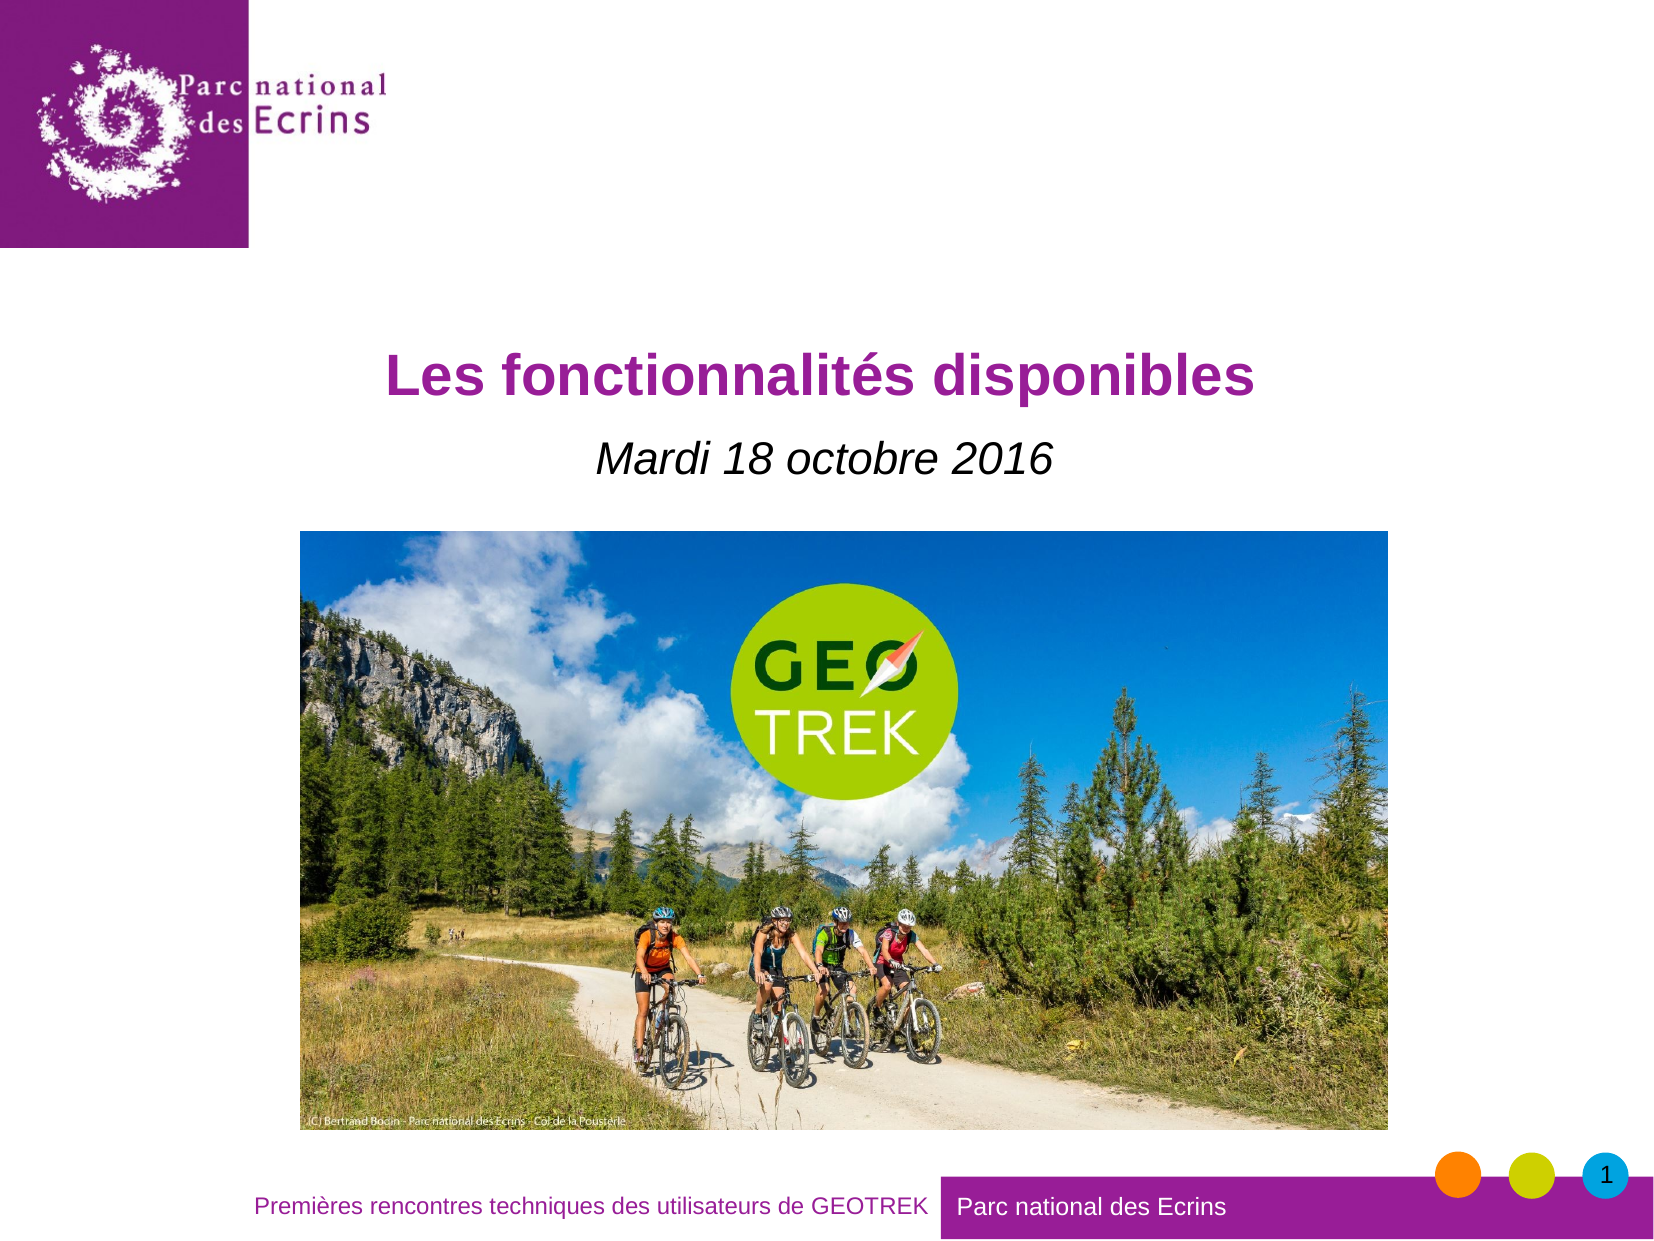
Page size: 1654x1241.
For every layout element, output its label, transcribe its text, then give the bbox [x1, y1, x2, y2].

title Les fonctionnalités disponibles [76, 265, 1565, 473]
picture [0, 0, 386, 248]
picture [300, 531, 1388, 1130]
list Mardi 18 octobre 2016 [80, 433, 1569, 611]
